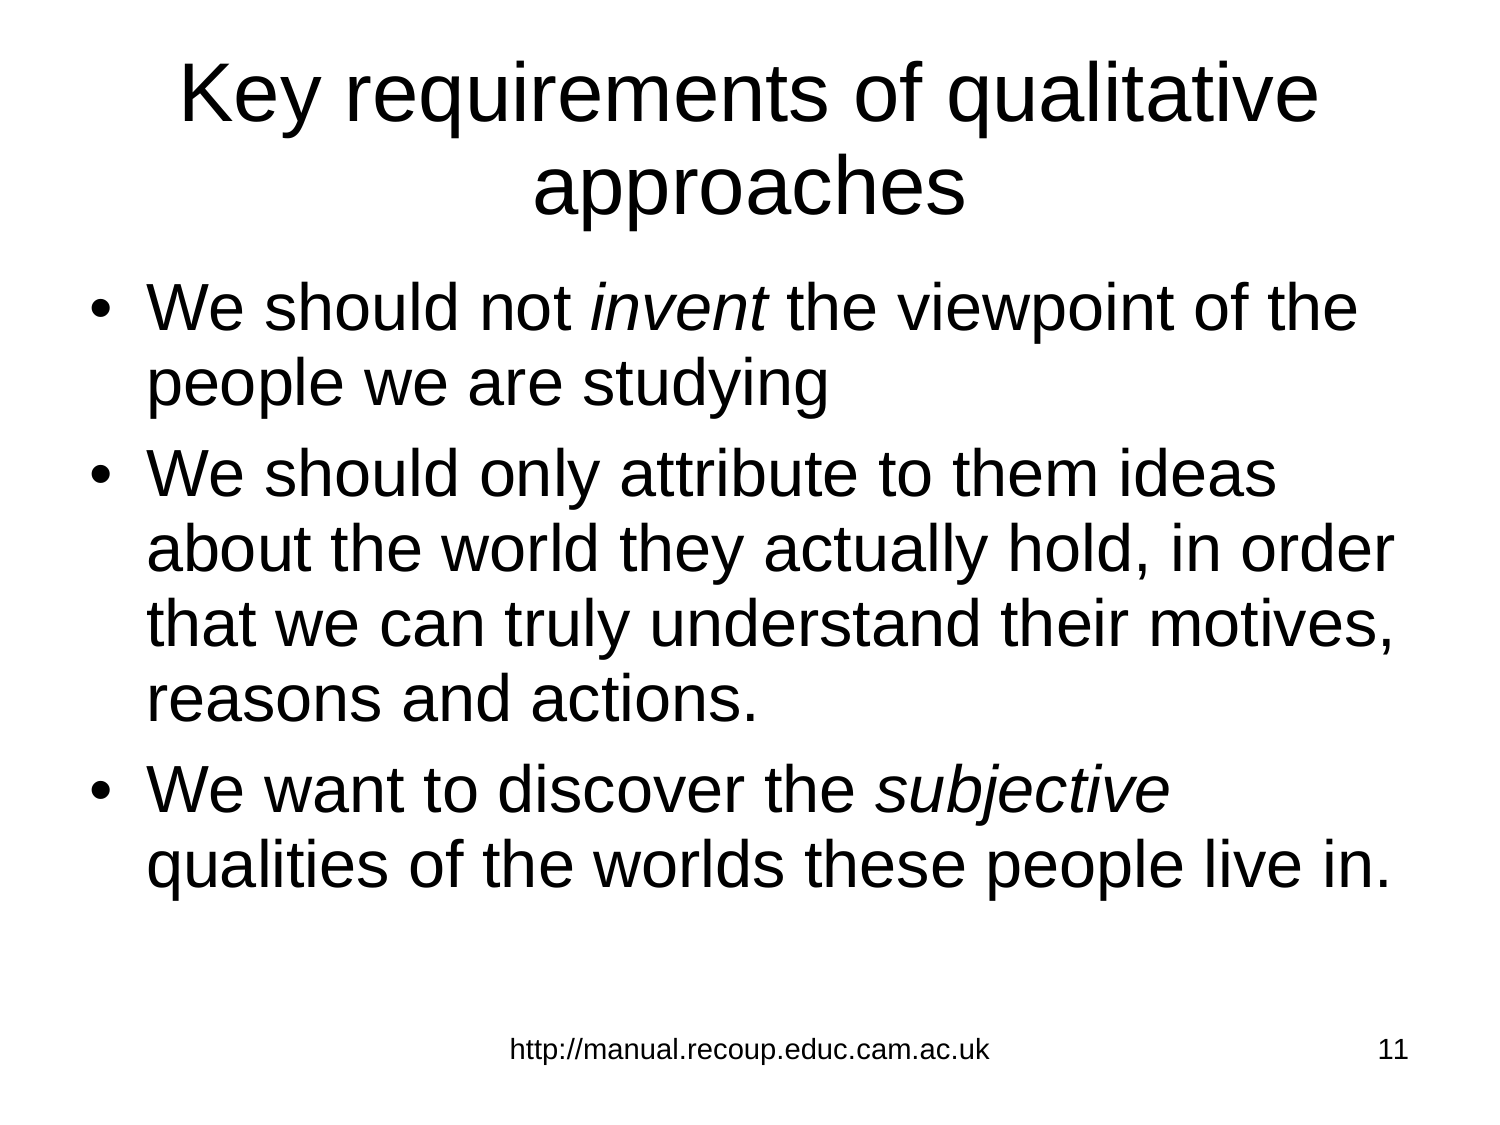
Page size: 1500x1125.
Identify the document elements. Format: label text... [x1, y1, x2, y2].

title Key requirements of qualitative approaches [75, 31, 1426, 247]
list We should not invent the viewpoint of the people we are studying We should only attribute to them ideas about the world they actually hold, in order that we can truly understand their motives, reasons and actions. We want to discover the subjective qualities of the worlds these people live in. [75, 262, 1426, 1048]
